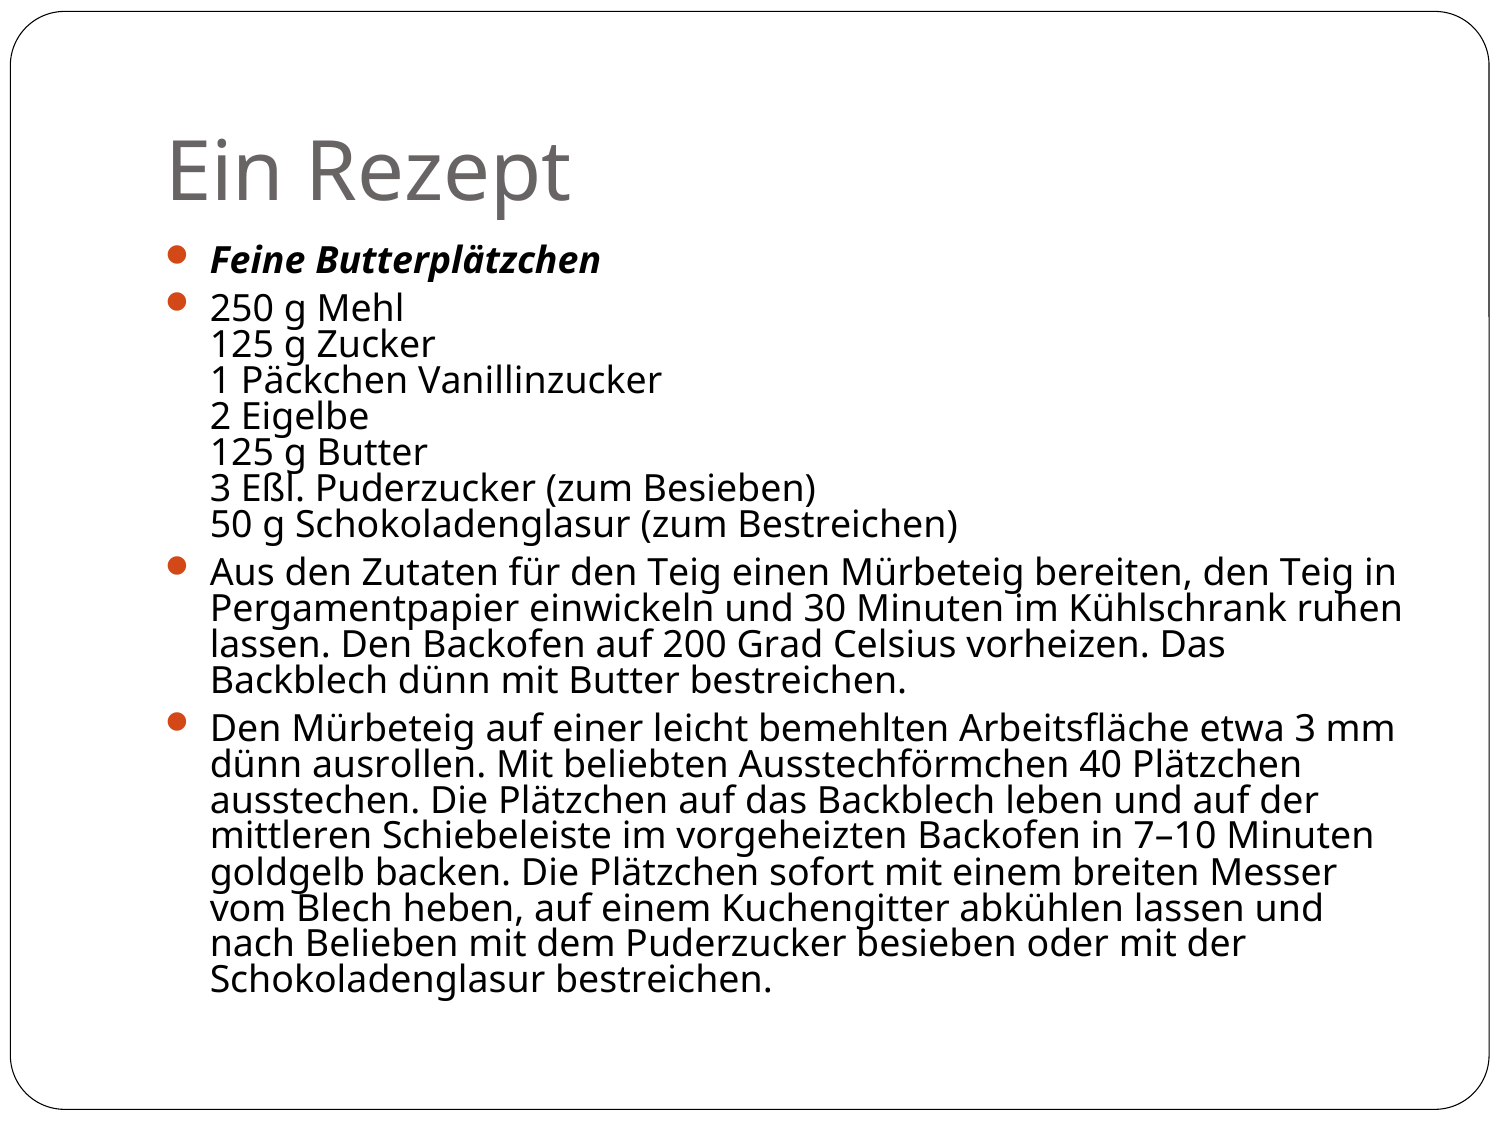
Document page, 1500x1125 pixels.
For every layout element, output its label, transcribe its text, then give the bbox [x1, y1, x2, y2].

list Feine Butterplätzchen 250 g Mehl 125 g Zucker 1 Päckchen Vanillinzucker 2 Eigelbe 125 g Butter 3 Eßl. Puderzucker (zum Besieben) 50 g Schokoladenglasur (zum Bestreichen) Aus den Zutaten für den Teig einen Mürbeteig bereiten, den Teig in Pergamentpapier einwickeln und 30 Minuten im Kühlschrank ruhen lassen. Den Backofen auf 200 Grad Celsius vorheizen. Das Backblech dünn mit Butter bestreichen. Den Mürbeteig auf einer leicht bemehlten Arbeitsfläche etwa 3 mm dünn ausrollen. Mit beliebten Ausstechförmchen 40 Plätzchen ausstechen. Die Plätzchen auf das Backblech leben und auf der mittleren Schiebeleiste im vorgeheizten Backofen in 7–10 Minuten goldgelb backen. Die Plätzchen sofort mit einem breiten Messer vom Blech heben, auf einem Kuchengitter abkühlen lassen und nach Belieben mit dem Puderzucker besieben oder mit der Schokoladenglasur bestreichen. [150, 237, 1426, 988]
title Ein Rezept [150, 44, 1426, 233]
